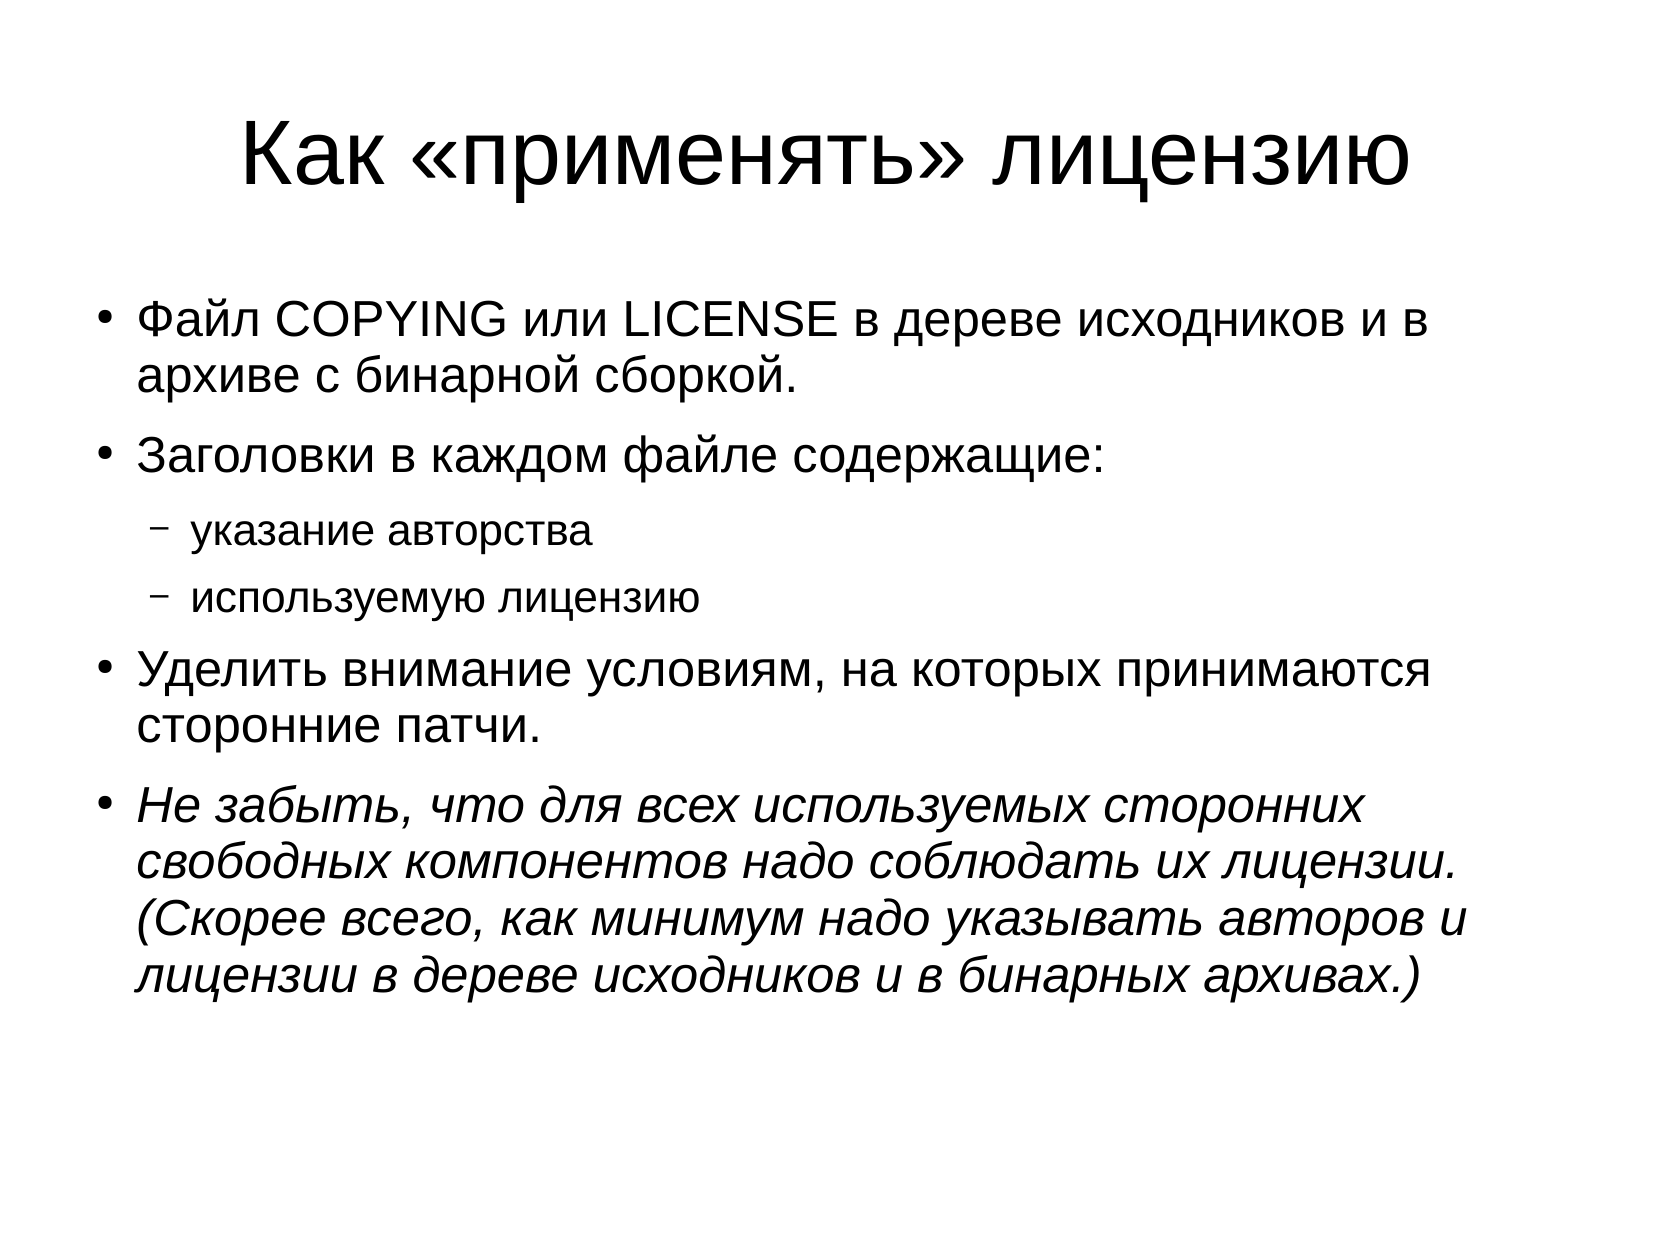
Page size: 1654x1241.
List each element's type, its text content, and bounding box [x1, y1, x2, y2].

list Файл COPYING или LICENSE в дереве исходников и в архиве с бинарной сборкой. Заголовки в каждом файле содержащие: указание авторства используемую лицензию Уделить внимание условиям, на которых принимаются сторонние патчи. Не забыть, что для всех используемых сторонних свободных компонентов надо соблюдать их лицензии. (Скорее всего, как минимум надо указывать авторов и лицензии в дереве исходников и в бинарных архивах.) [82, 290, 1571, 1010]
title Как «применять» лицензию [82, 49, 1571, 257]
